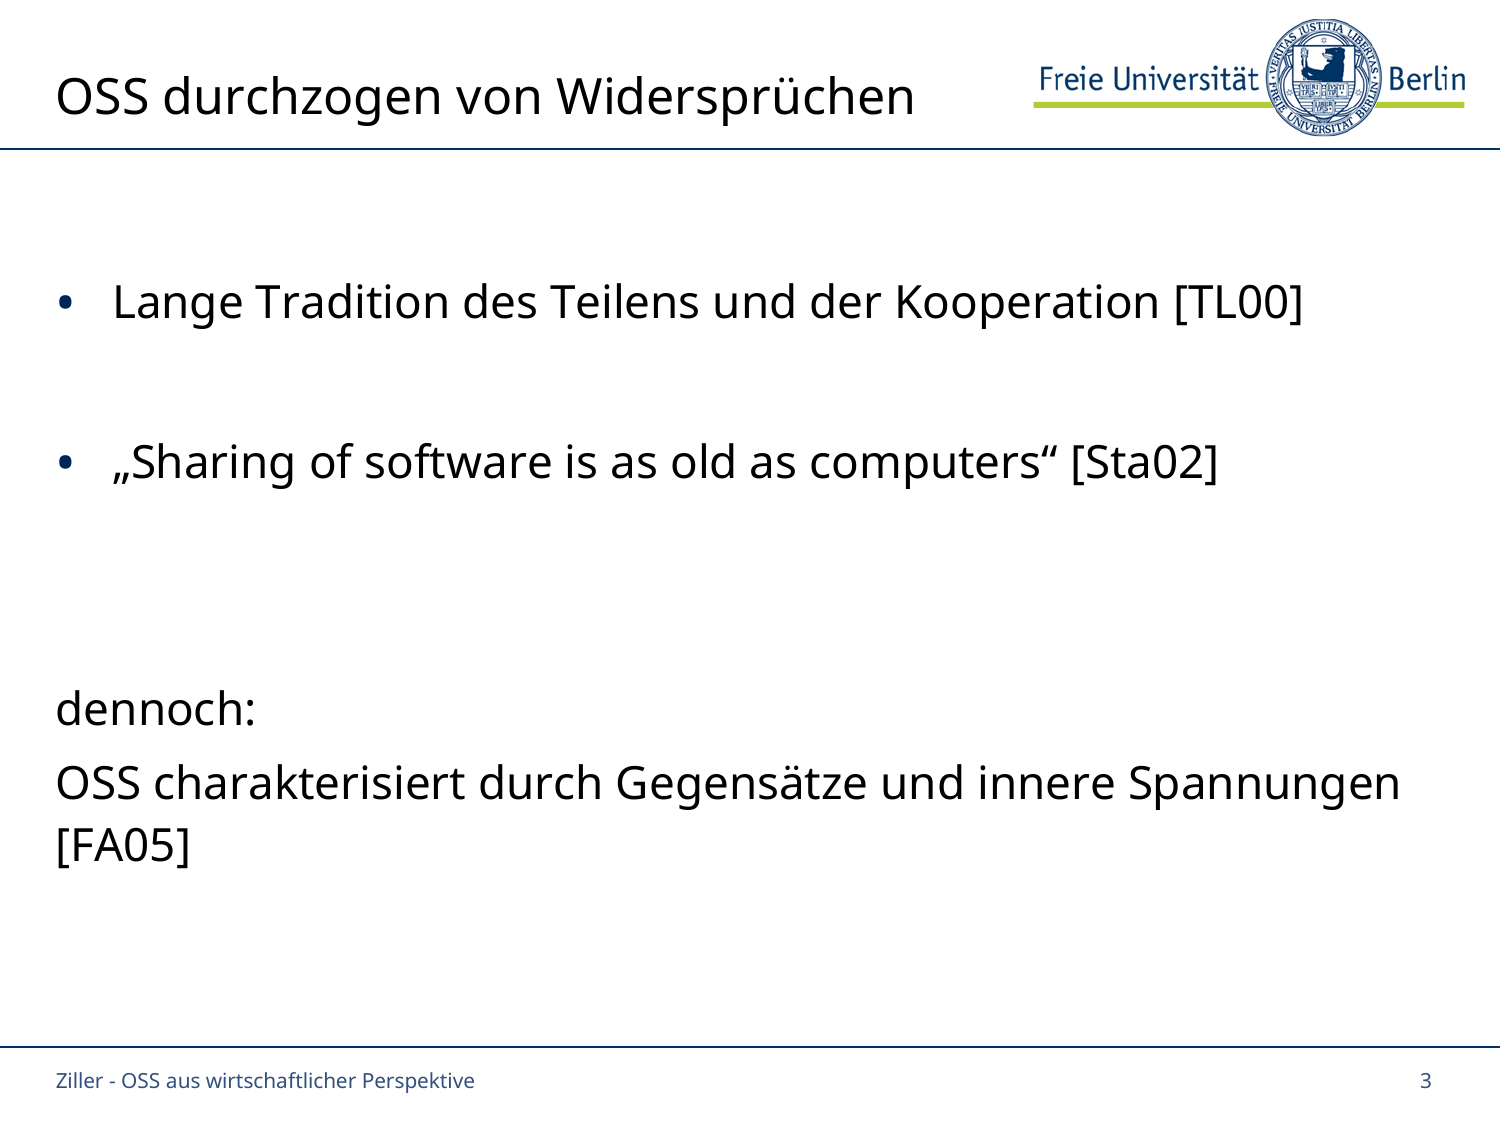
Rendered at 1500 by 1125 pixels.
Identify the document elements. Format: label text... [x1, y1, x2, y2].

title OSS durchzogen von Widersprüchen [41, 0, 1016, 138]
list Lange Tradition des Teilens und der Kooperation [TL00] „Sharing of software is as old as computers“ [Sta02] dennoch: OSS charakterisiert durch Gegensätze und innere Spannungen [FA05] [41, 175, 1447, 1039]
picture [1033, 19, 1470, 137]
